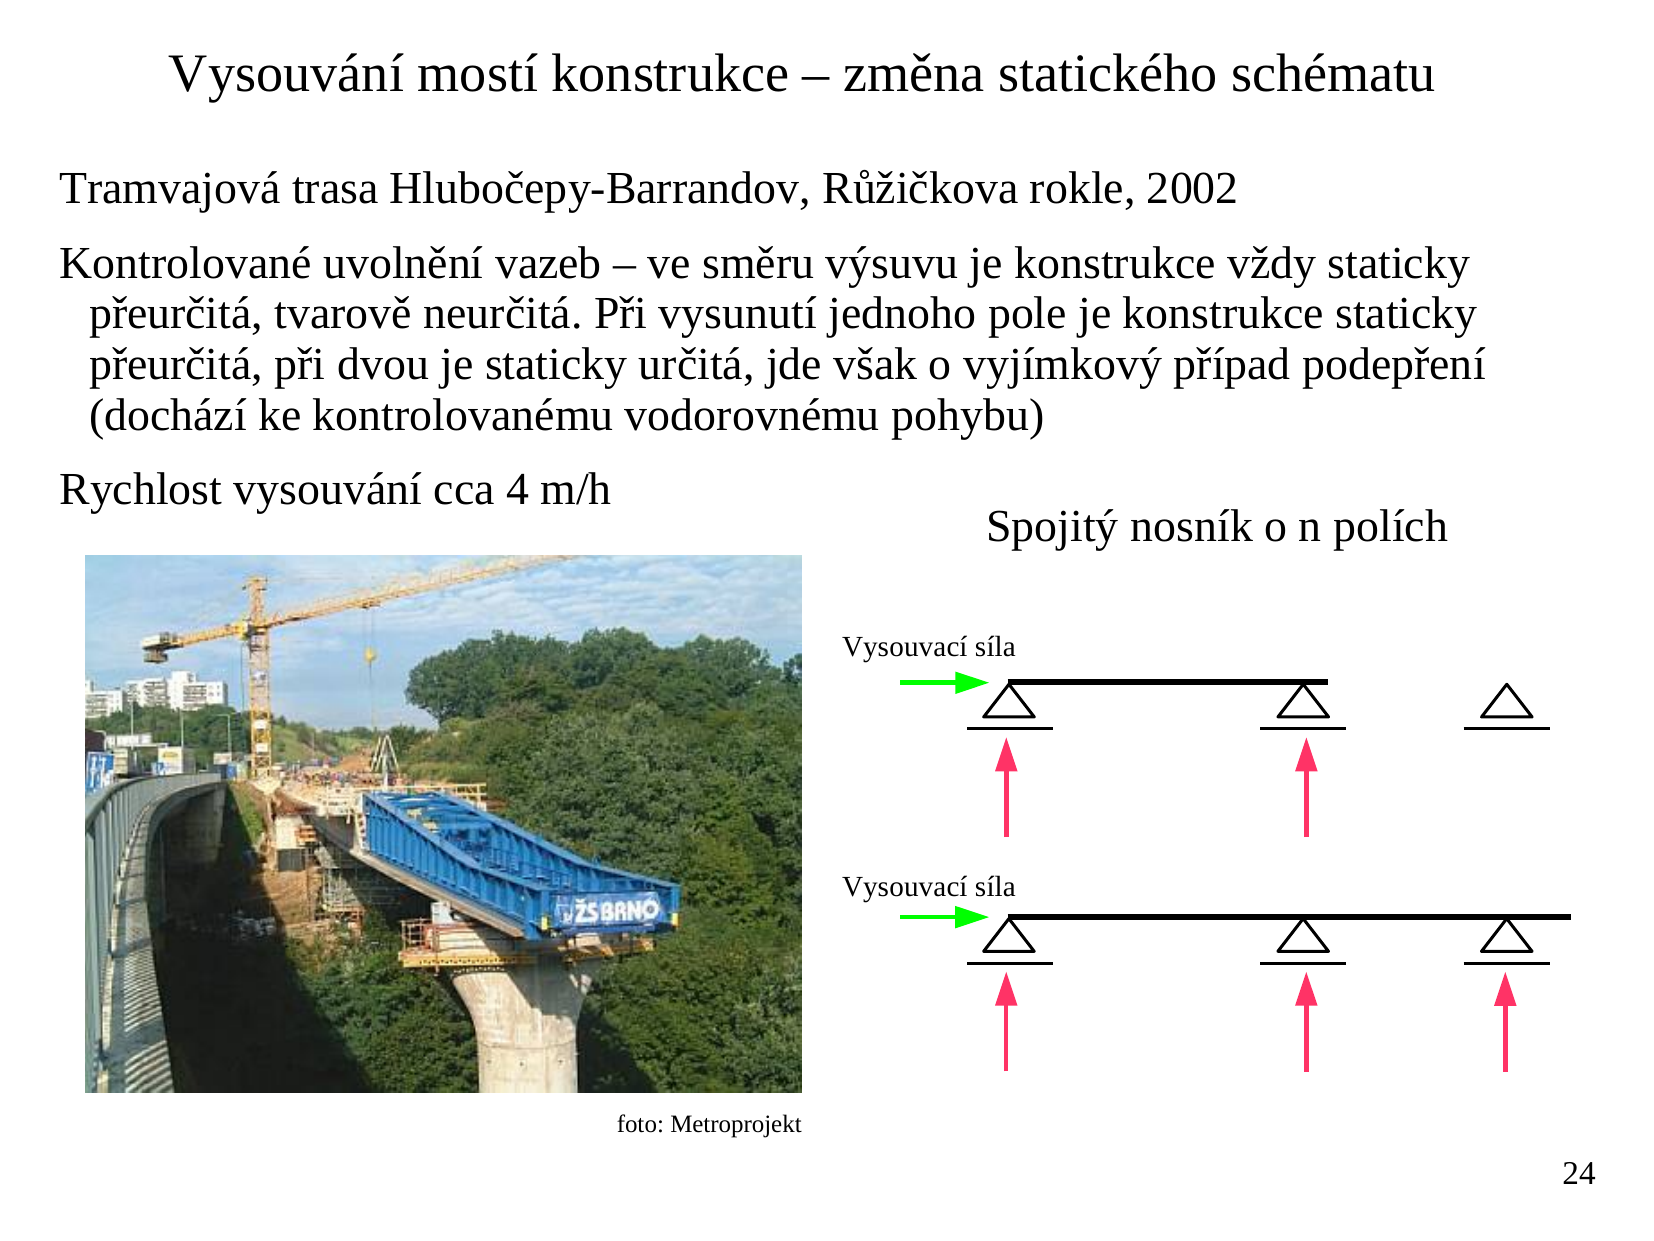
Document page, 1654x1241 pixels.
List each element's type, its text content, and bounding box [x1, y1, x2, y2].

text_box Vysouvací síla [827, 862, 1043, 914]
text_box Vysouvací síla [827, 623, 1043, 674]
picture [85, 555, 802, 1093]
text_box foto: Metroprojekt [602, 1103, 819, 1149]
list Tramvajová trasa Hlubočepy-Barrandov, Růžičkova rokle, 2002 Kontrolované uvolnění vazeb – ve směru výsuvu je konstrukce vždy staticky přeurčitá, tvarově neurčitá. Při vysunutí jednoho pole je konstrukce staticky přeurčitá, při dvou je staticky určitá, jde však o vyjímkový případ podepření (dochází ke kontrolovanému vodorovnému pohybu) Rychlost vysouvání cca 4 m/h [59, 163, 1548, 967]
text_box Spojitý nosník o n polích [971, 493, 1579, 564]
title Vysouvání mostí konstrukce – změna statického schématu [59, 7, 1548, 141]
